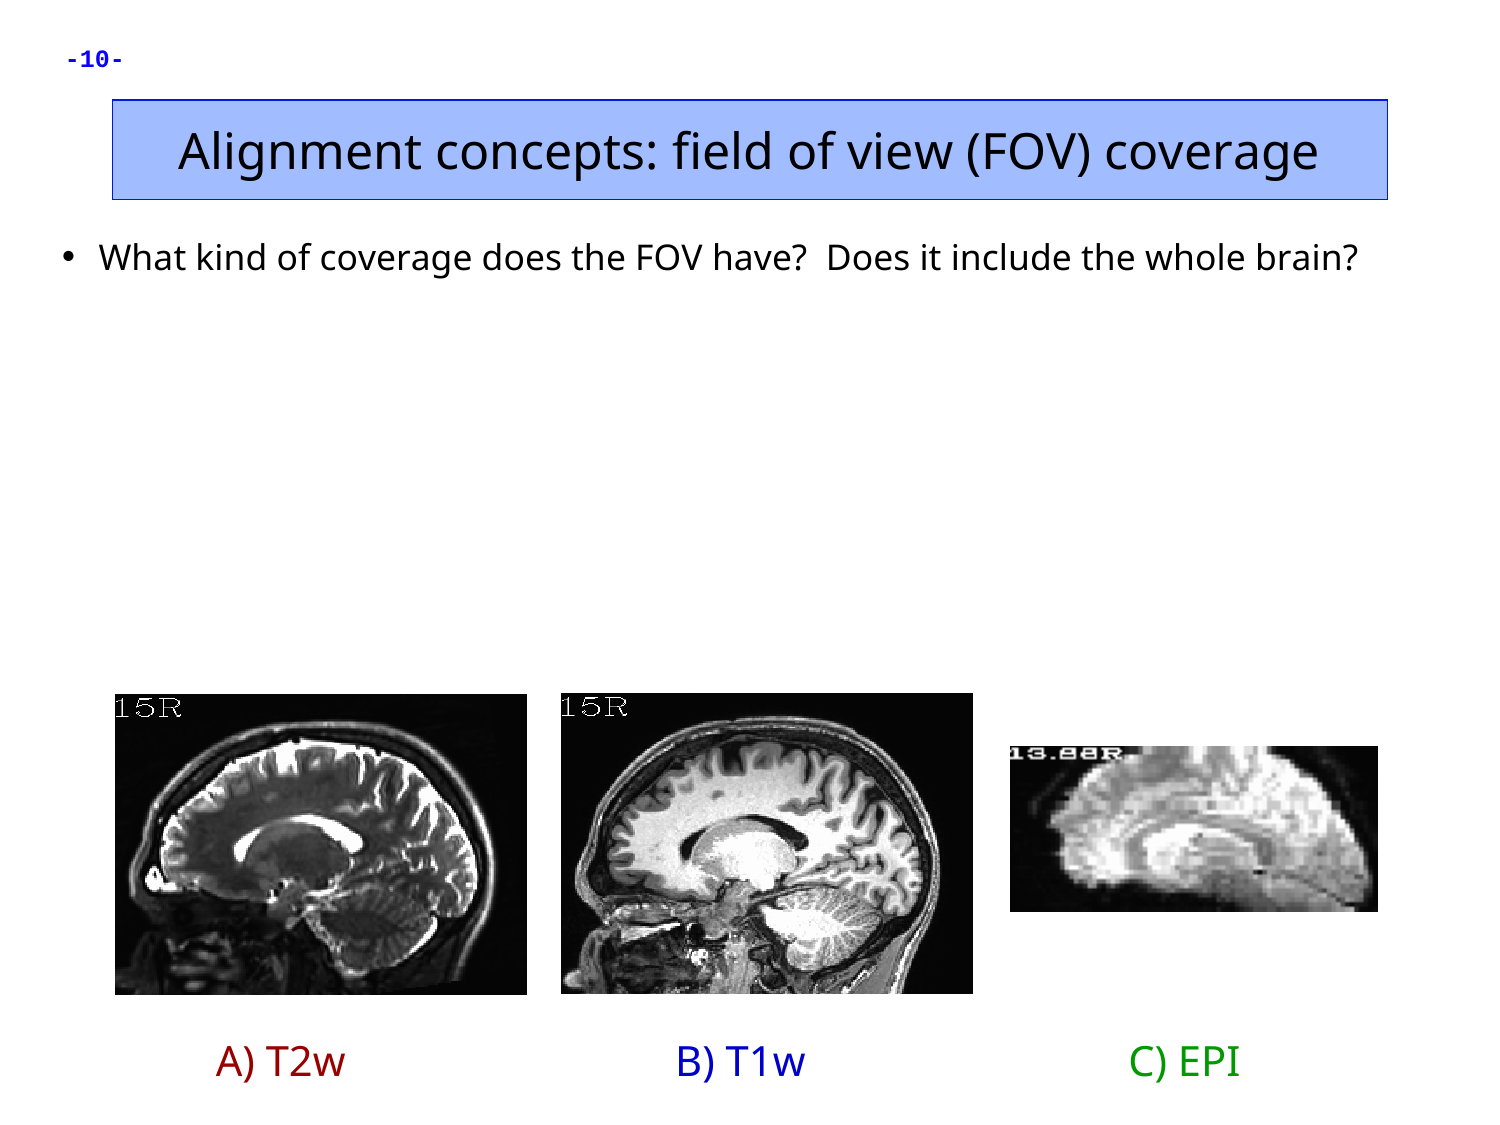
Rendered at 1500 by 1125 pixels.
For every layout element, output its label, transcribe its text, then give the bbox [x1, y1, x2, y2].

picture [115, 694, 527, 995]
picture [561, 693, 973, 994]
text_box What kind of coverage does the FOV have? Does it include the whole brain? [46, 226, 1441, 376]
text_box Alignment concepts: field of view (FOV) coverage [112, 99, 1388, 200]
text_box B) T1w [657, 1024, 831, 1096]
text_box A) T2w [198, 1024, 372, 1096]
picture [1010, 746, 1378, 912]
text_box C) EPI [1110, 1024, 1261, 1096]
